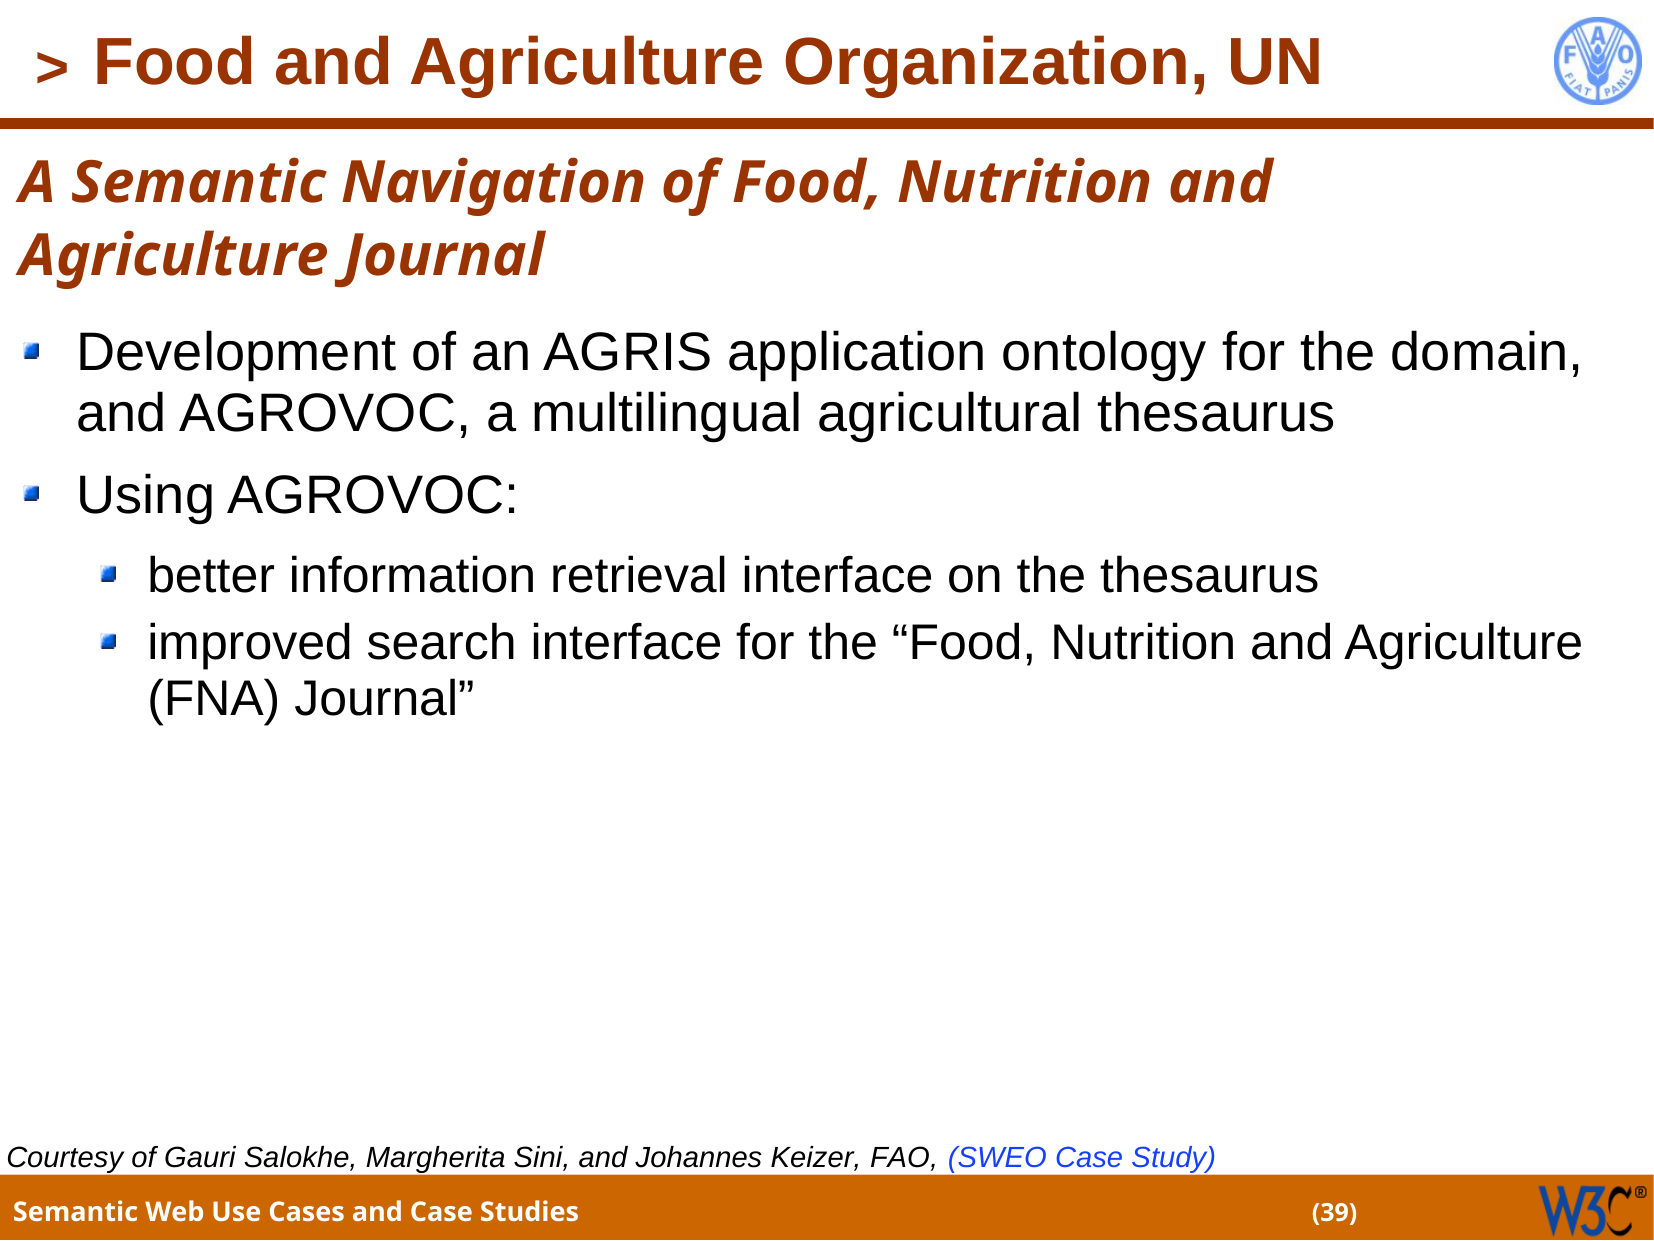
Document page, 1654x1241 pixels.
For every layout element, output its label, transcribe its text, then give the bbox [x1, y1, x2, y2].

list Development of an AGRIS application ontology for the domain, and AGROVOC, a multilingual agricultural thesaurus Using AGROVOC: better information retrieval interface on the thesaurus improved search interface for the “Food, Nutrition and Agriculture (FNA) Journal” [5, 318, 1601, 1098]
text_box Courtesy of Gauri Salokhe, Margherita Sini, and Johannes Keizer, FAO, (SWEO Case Study) [6, 1139, 1217, 1173]
text_box A Semantic Navigation of Food, Nutrition and Agriculture Journal [19, 141, 1561, 287]
picture [1554, 17, 1642, 105]
title Food and Agriculture Organization, UN [93, 0, 1493, 124]
picture [1535, 1183, 1651, 1240]
